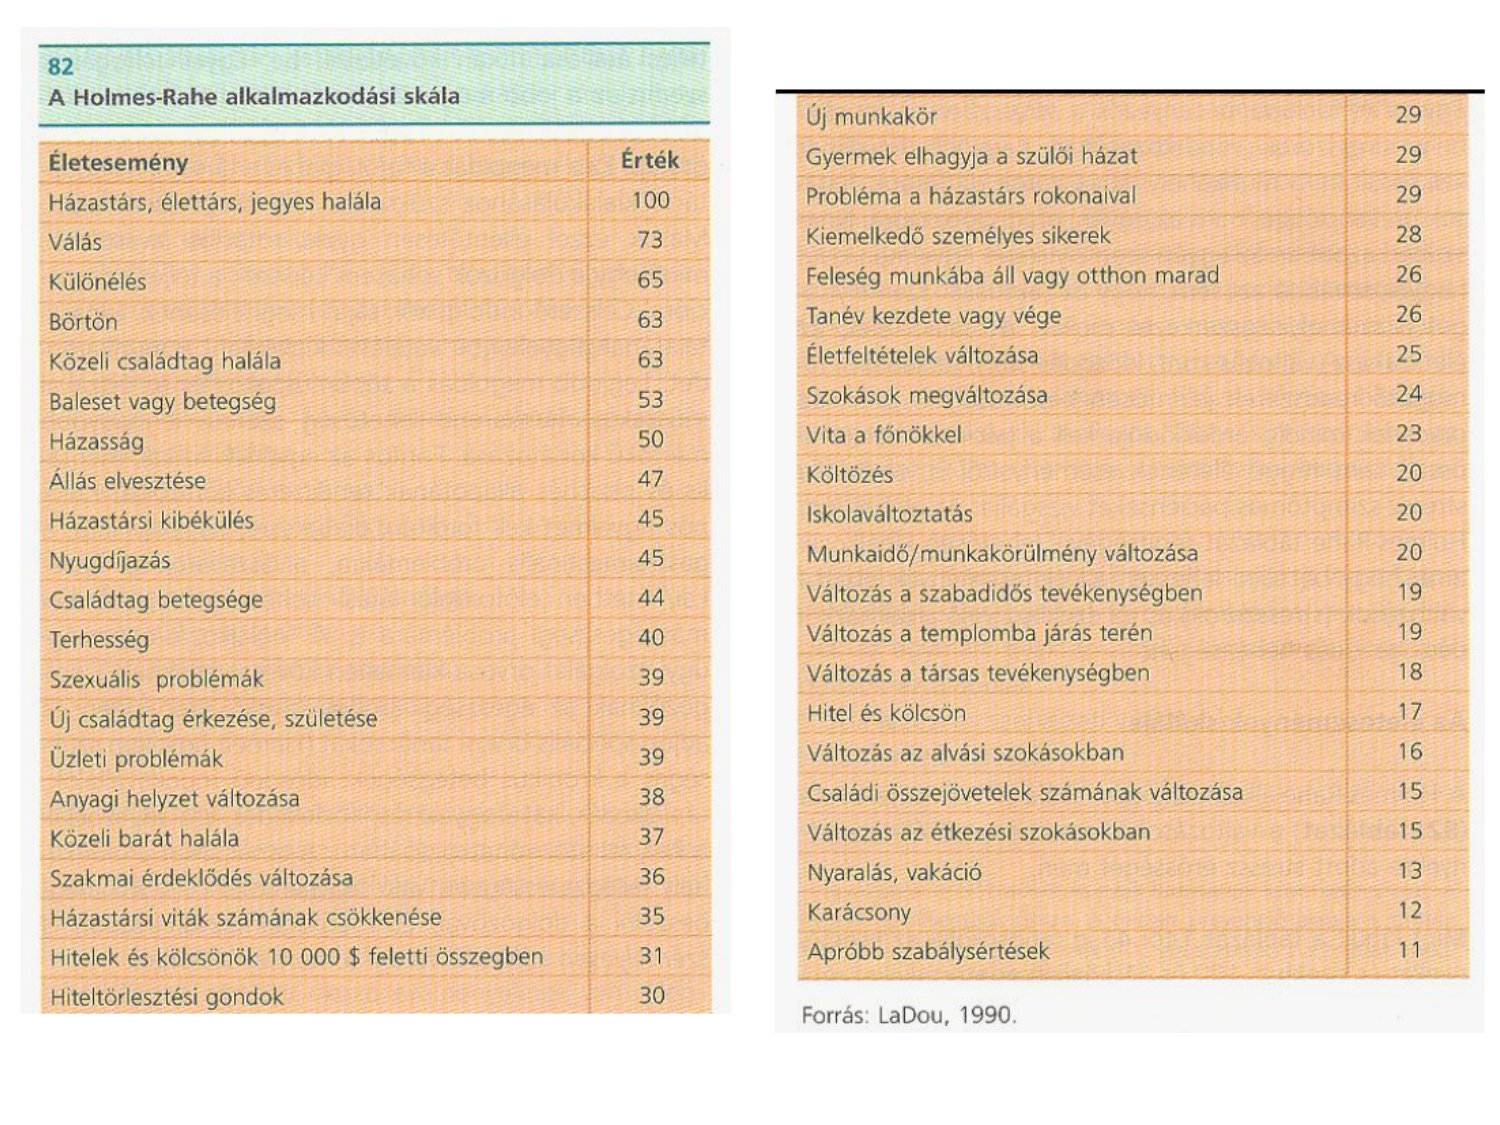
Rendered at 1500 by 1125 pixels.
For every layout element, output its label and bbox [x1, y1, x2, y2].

picture [14, 27, 1500, 1033]
